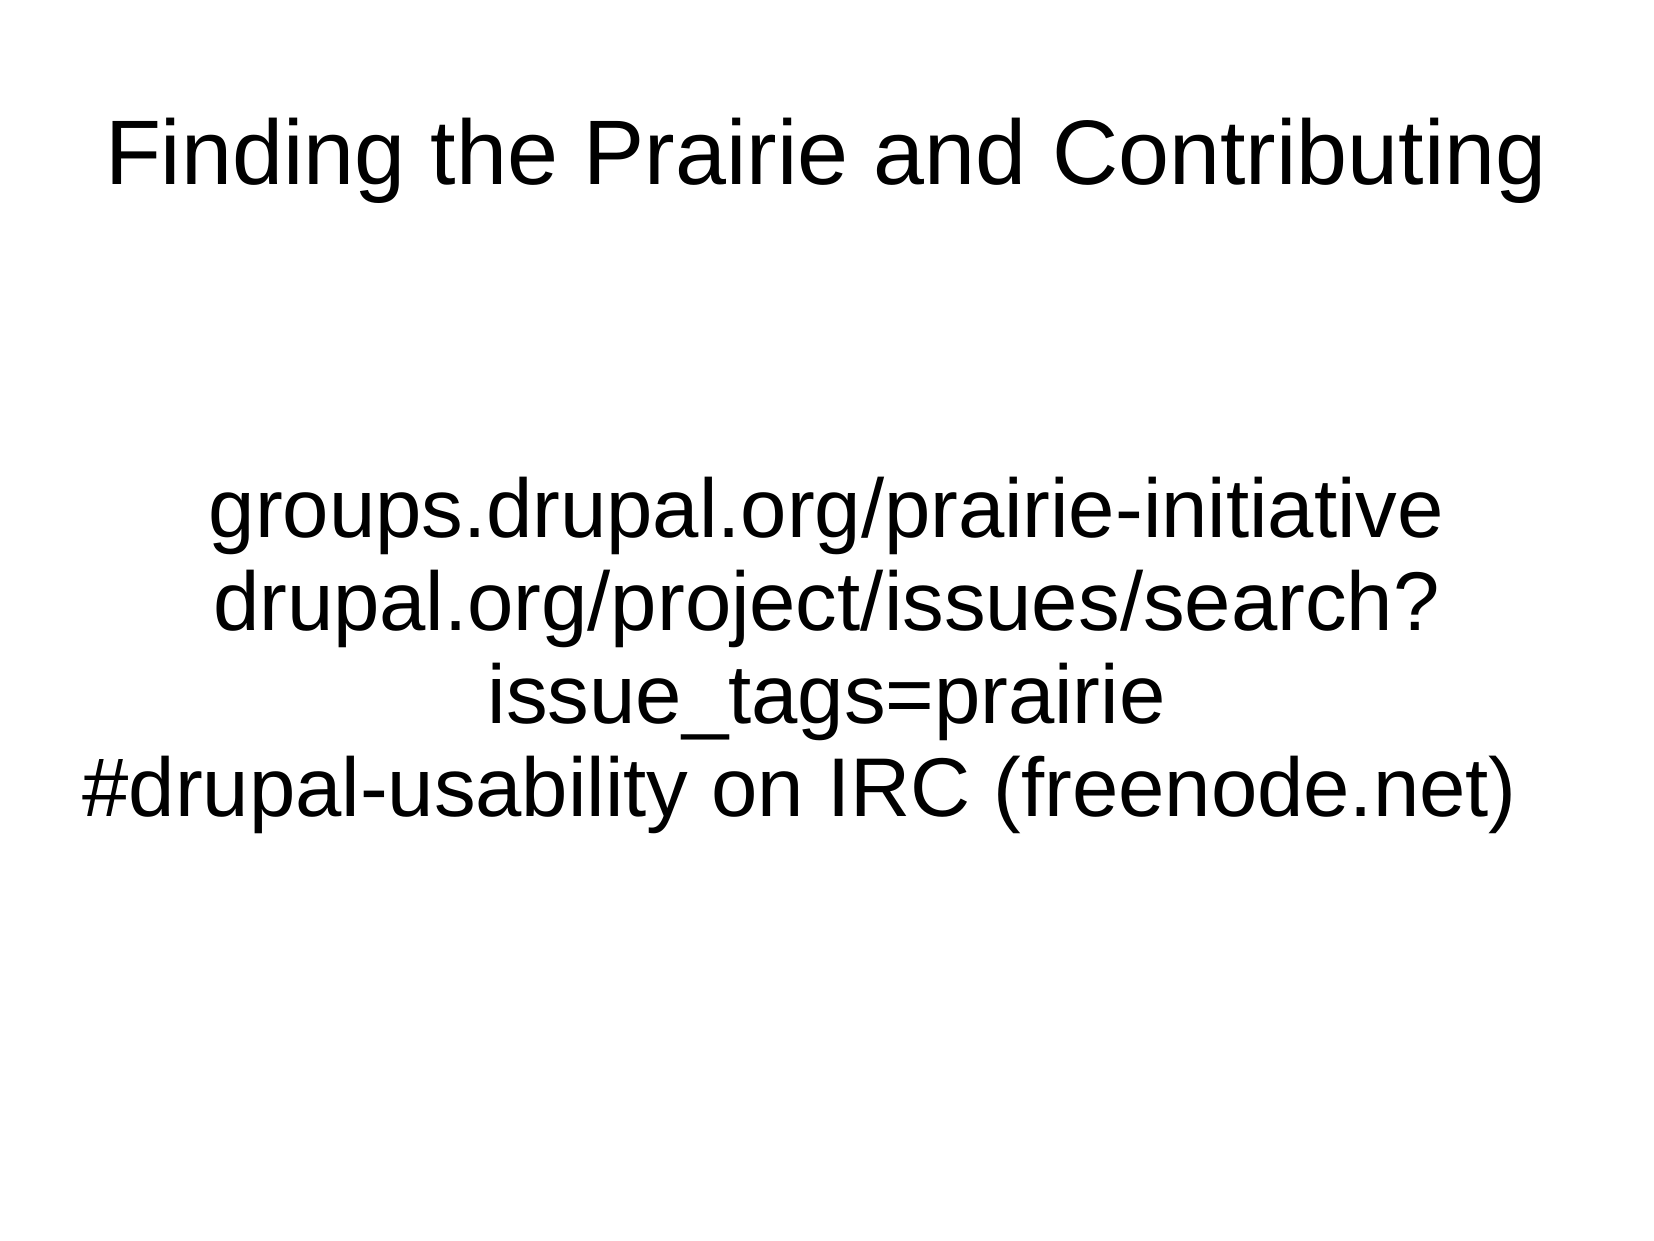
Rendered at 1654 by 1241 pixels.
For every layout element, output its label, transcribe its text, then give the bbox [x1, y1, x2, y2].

title Finding the Prairie and Contributing [82, 56, 1571, 250]
subtitle groups.drupal.org/prairie-initiative drupal.org/project/issues/search?issue_tags=prairie #drupal-usability on IRC (freenode.net) [82, 394, 1571, 1005]
